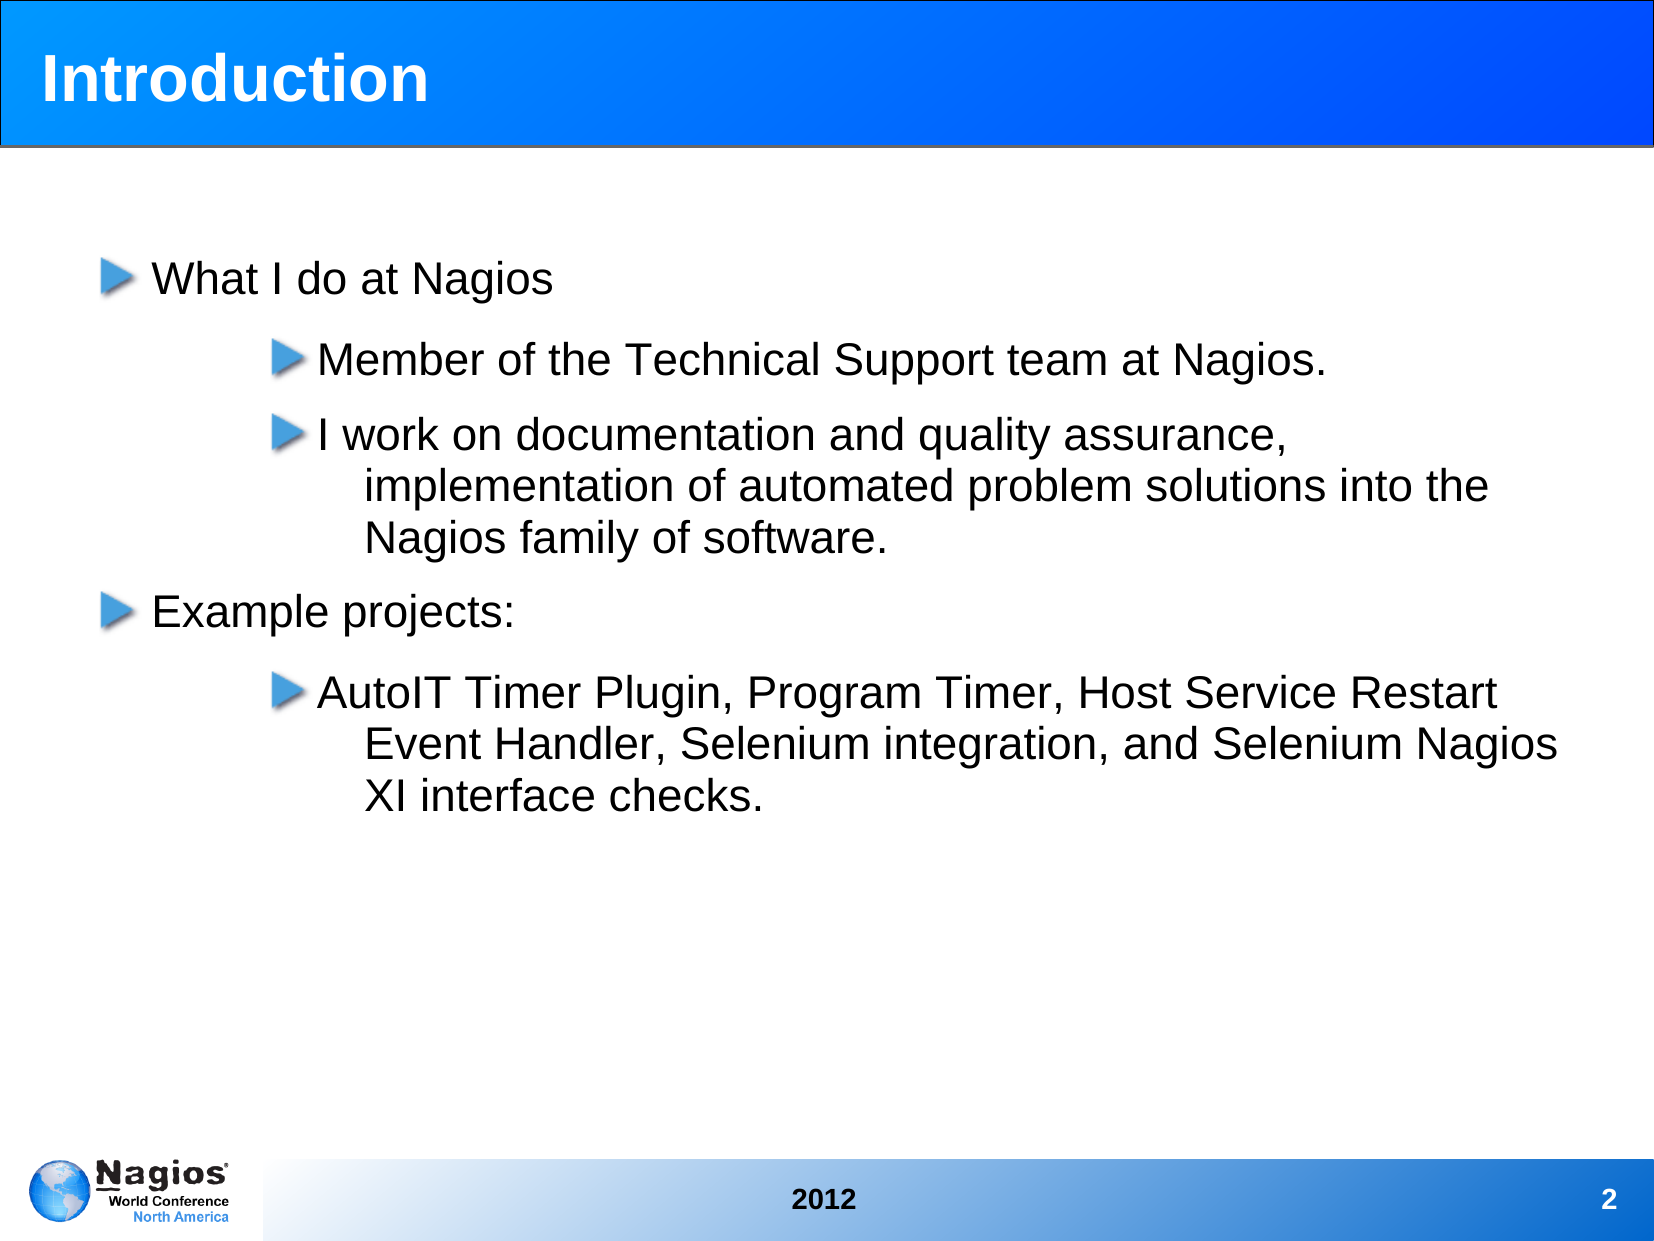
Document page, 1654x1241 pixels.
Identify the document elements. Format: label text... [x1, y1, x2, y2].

list What I do at Nagios Member of the Technical Support team at Nagios. I work on documentation and quality assurance, implementation of automated problem solutions into the Nagios family of software. Example projects: AutoIT Timer Plugin, Program Timer, Host Service Restart Event Handler, Selenium integration, and Selenium Nagios XI interface checks. [80, 253, 1569, 1061]
title Introduction [41, 0, 1248, 211]
picture [29, 1159, 229, 1235]
